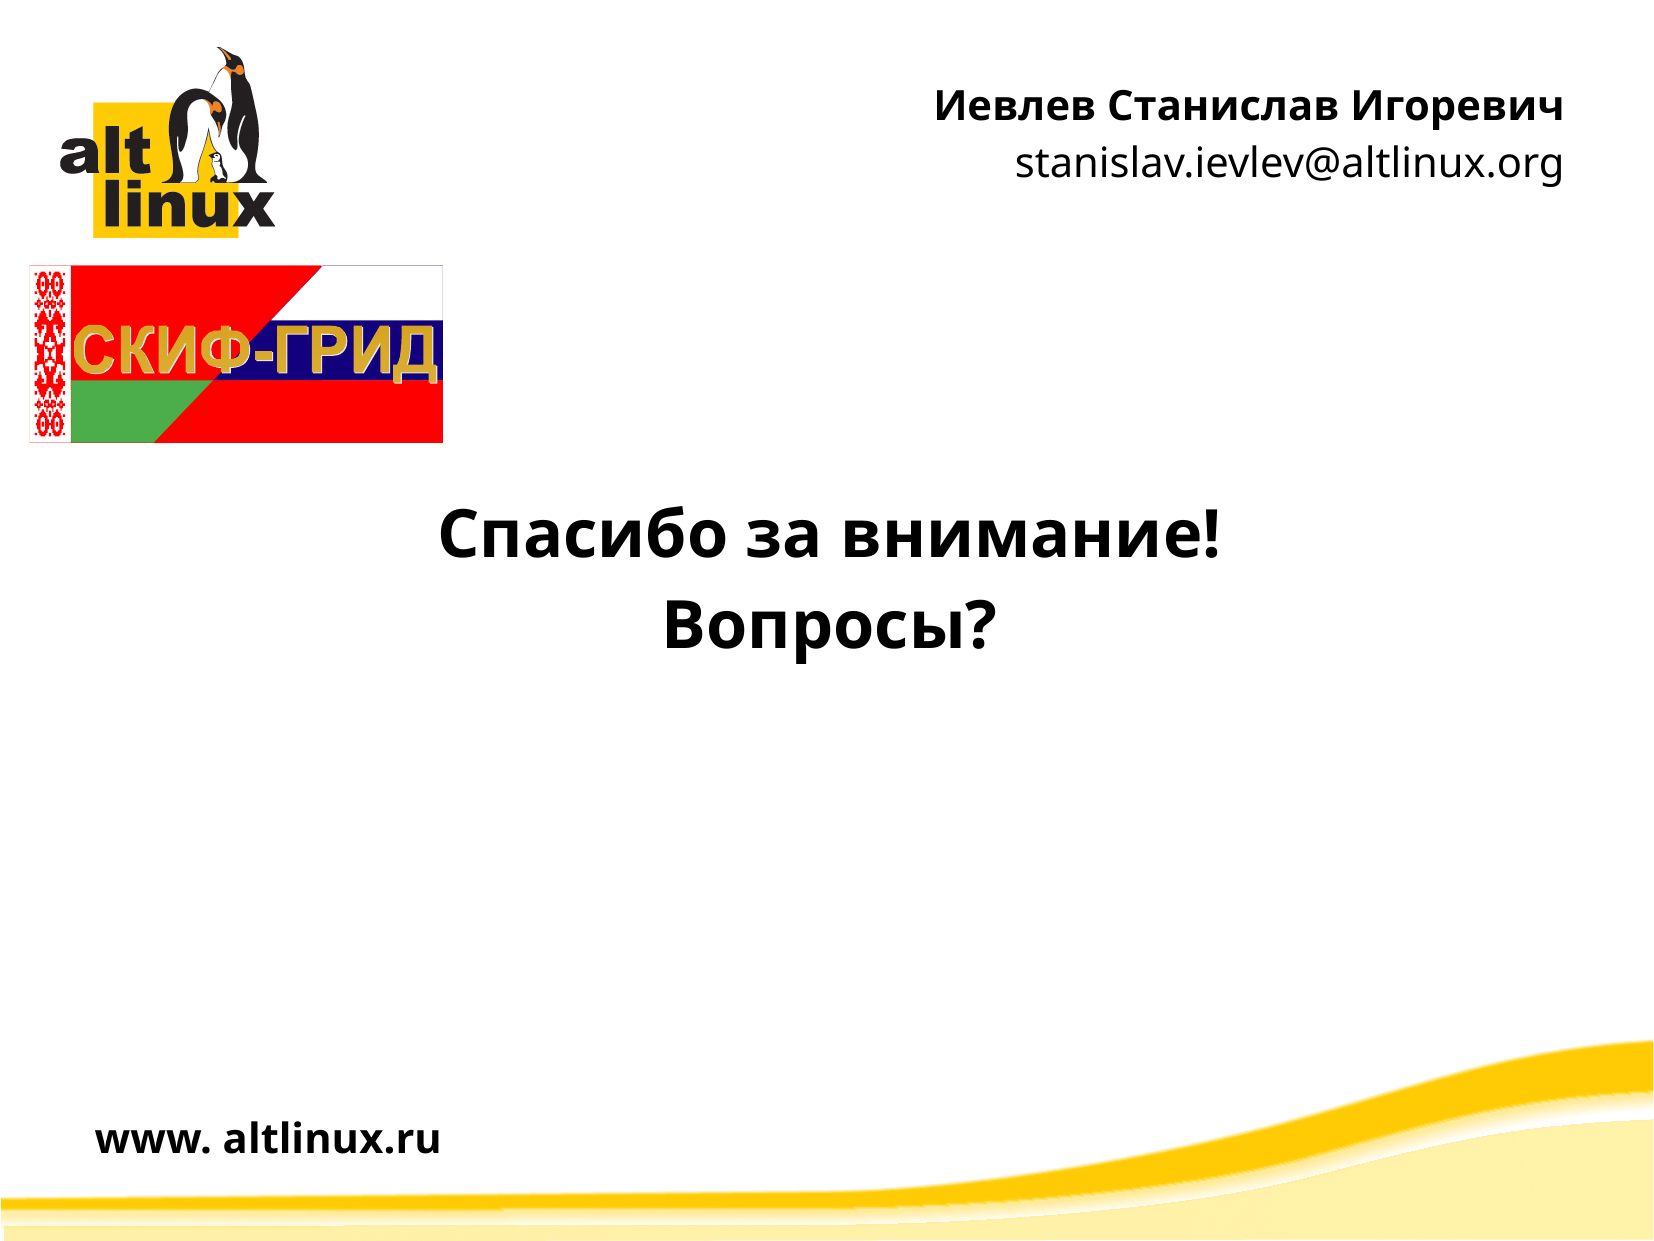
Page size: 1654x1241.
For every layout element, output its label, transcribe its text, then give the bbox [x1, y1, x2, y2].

text_box Иевлев Станислав Игоревич stanislav.ievlev@altlinux.org [620, 59, 1565, 207]
picture [1, 1, 1654, 1241]
text_box www. altlinux.ru [59, 1092, 975, 1182]
text_box Спасибо за внимание! Вопросы? [324, 459, 1300, 696]
